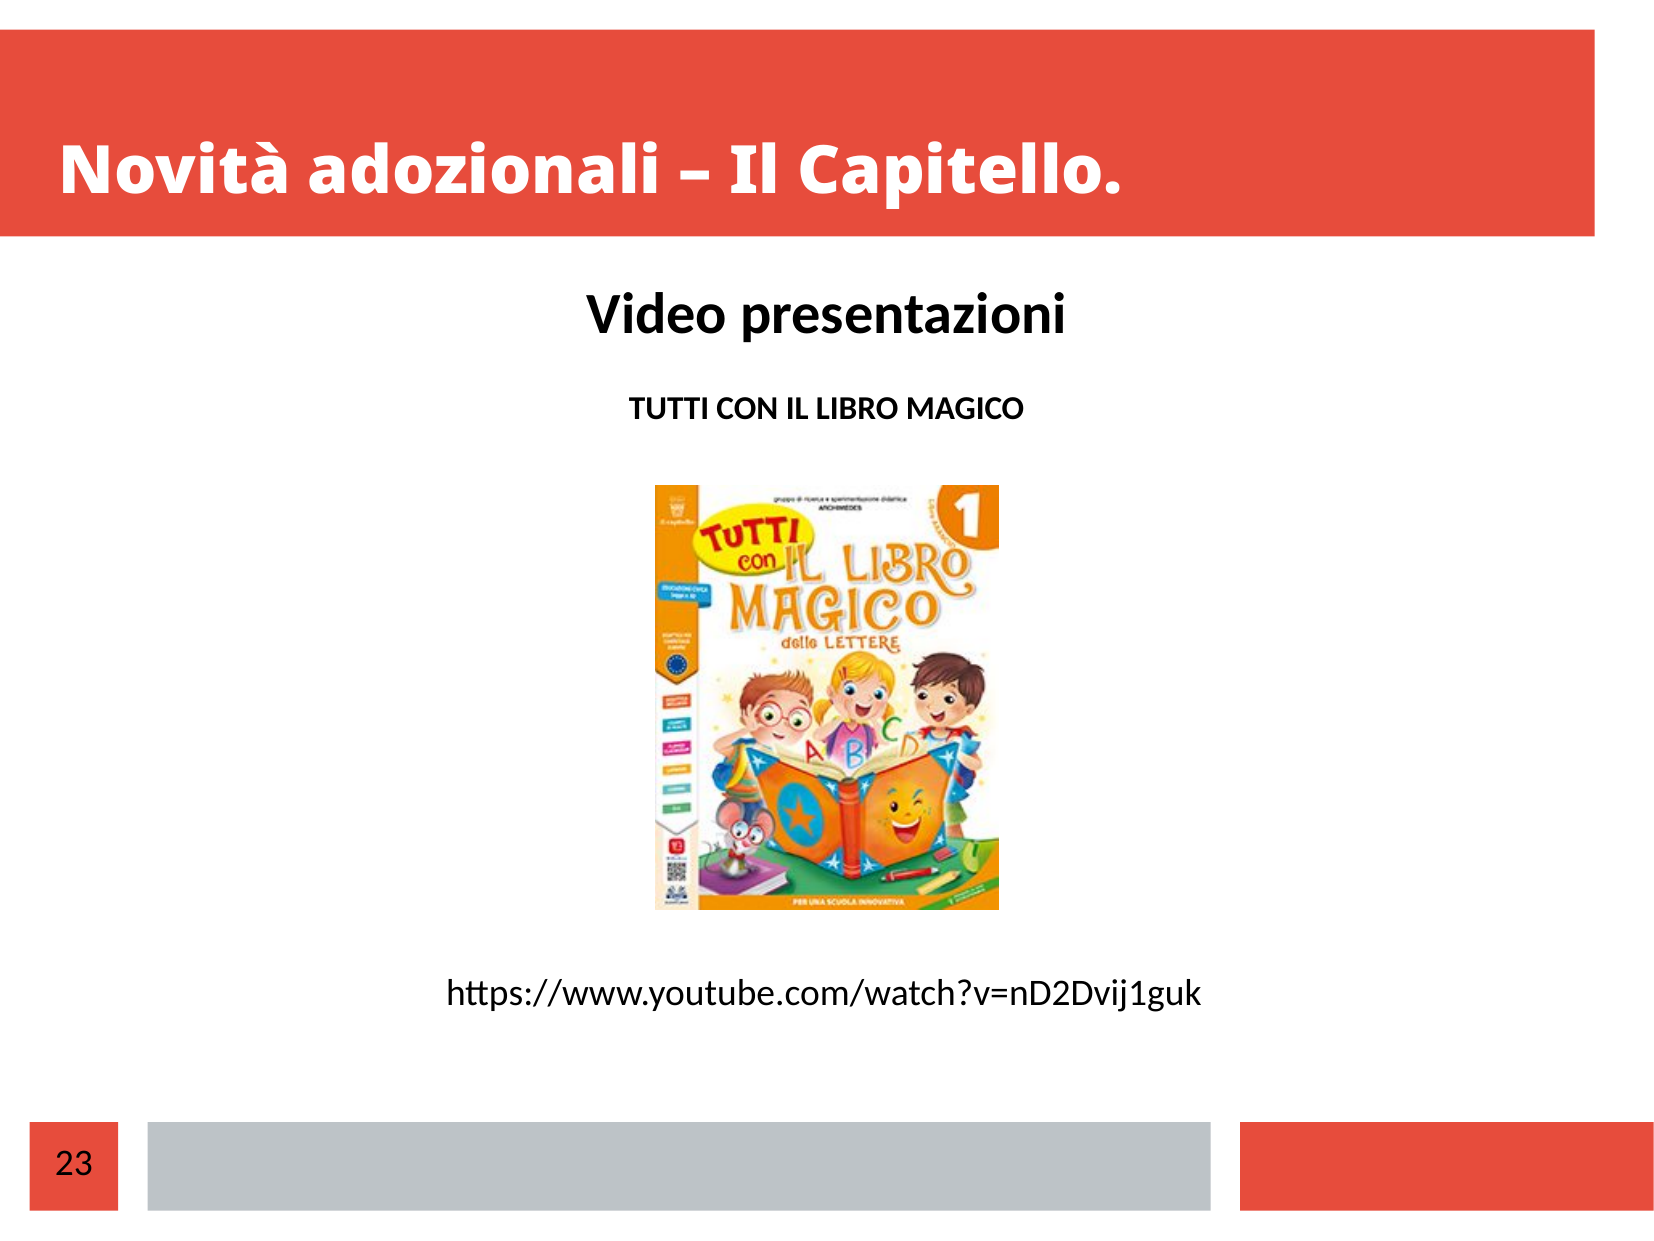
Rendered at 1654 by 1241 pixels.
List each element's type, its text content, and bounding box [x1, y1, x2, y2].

picture [655, 485, 999, 910]
text_box Video presentazioni [118, 282, 1536, 586]
text_box <numero> [29, 1122, 119, 1211]
text_box TUTTI CON IL LIBRO MAGICO [603, 378, 1051, 434]
title Novità adozionali – Il Capitello. [59, 59, 1595, 207]
text_box https://www.youtube.com/watch?v=nD2Dvij1guk [431, 960, 1223, 1022]
